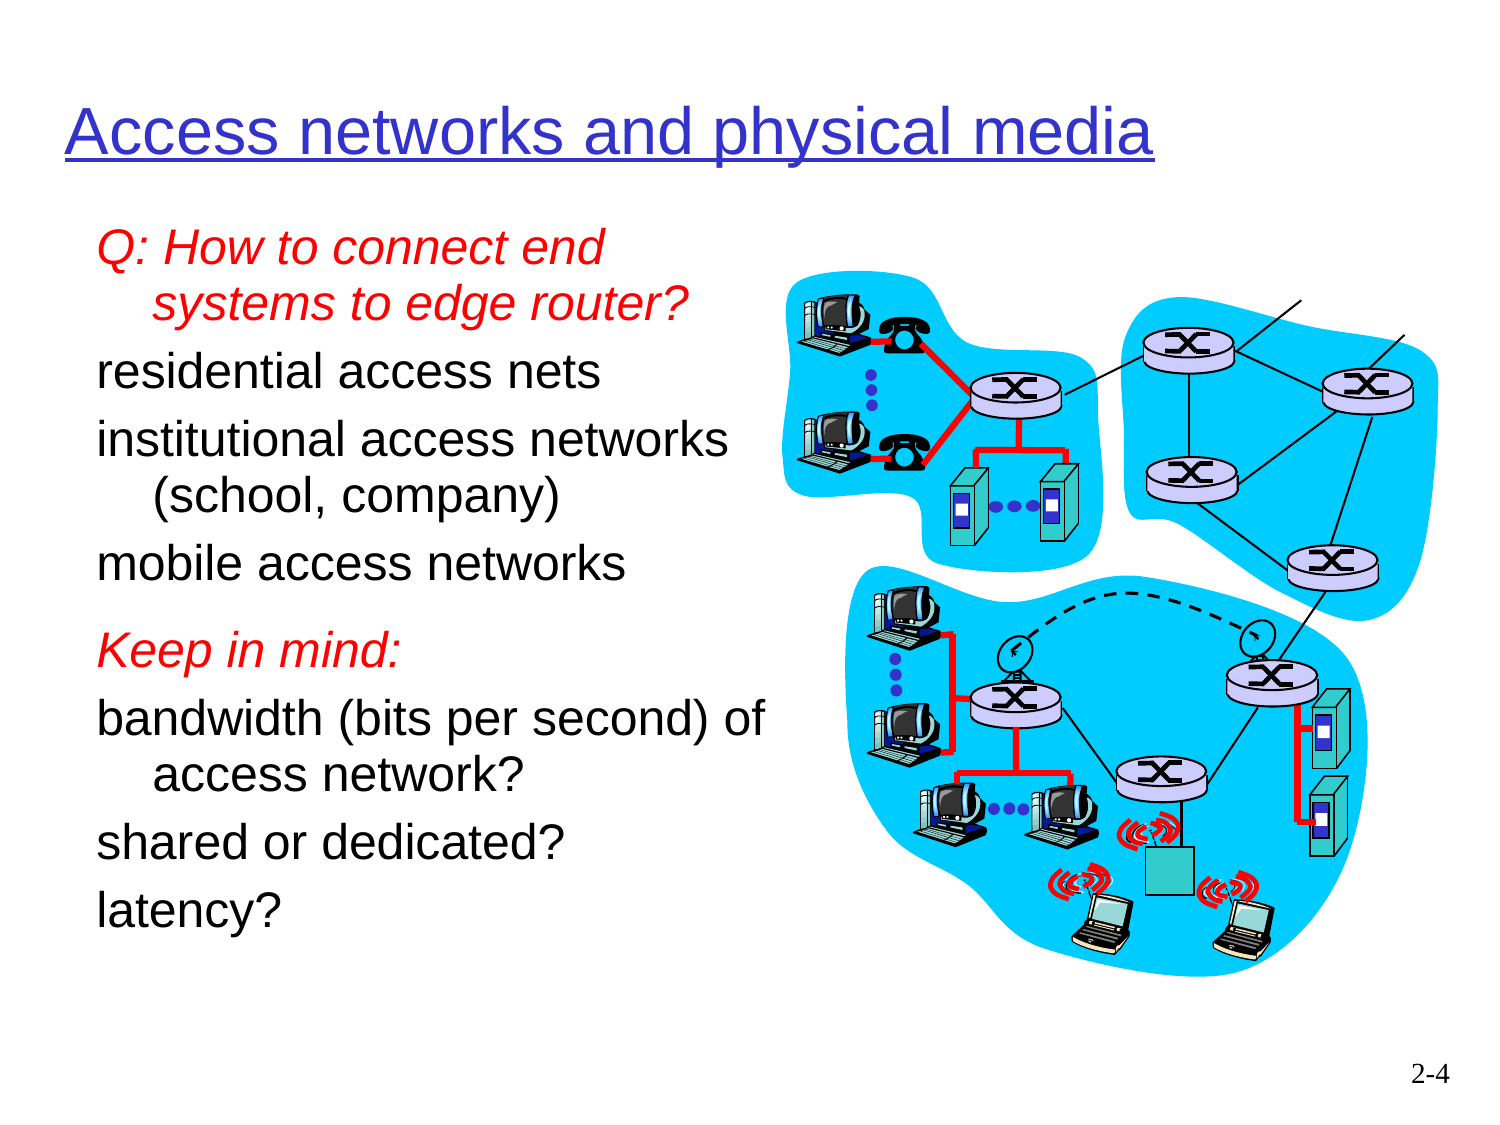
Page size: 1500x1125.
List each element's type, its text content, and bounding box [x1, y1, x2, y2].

picture [800, 296, 870, 355]
picture [1027, 786, 1098, 848]
title Access networks and physical media [49, 37, 1425, 225]
picture [880, 435, 929, 469]
picture [1073, 894, 1132, 953]
text_box [1120, 297, 1439, 622]
list Q: How to connect end systems to edge router? residential access nets institutional access networks (school, company) mobile access networks Keep in mind: bandwidth (bits per second) of access network? shared or dedicated? latency? [81, 211, 798, 1034]
text_box [845, 566, 1368, 977]
picture [1214, 901, 1273, 960]
picture [880, 318, 929, 352]
picture [915, 784, 986, 846]
picture [870, 587, 940, 649]
picture [871, 704, 940, 766]
picture [1265, 955, 1275, 962]
picture [799, 413, 870, 472]
text_box [782, 270, 1104, 573]
